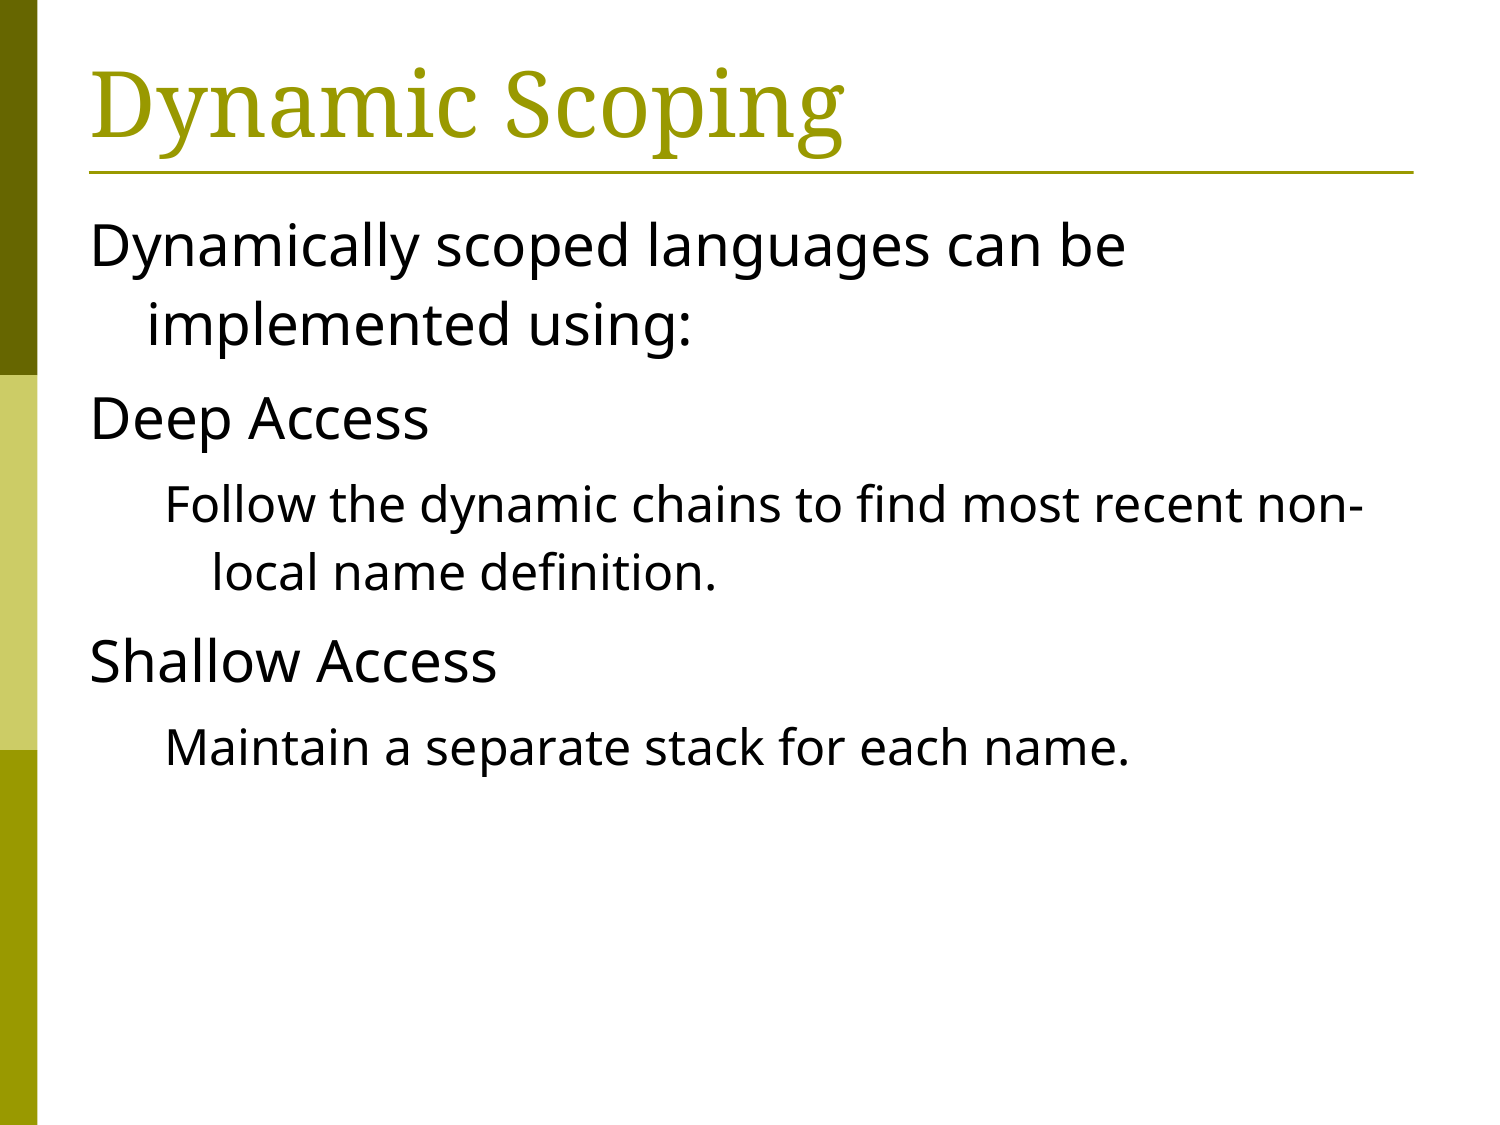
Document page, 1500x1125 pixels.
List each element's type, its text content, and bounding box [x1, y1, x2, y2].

list Dynamically scoped languages can be implemented using: Deep Access Follow the dynamic chains to find most recent non-local name definition. Shallow Access Maintain a separate stack for each name. [75, 196, 1426, 1006]
title Dynamic Scoping [75, 45, 1426, 173]
